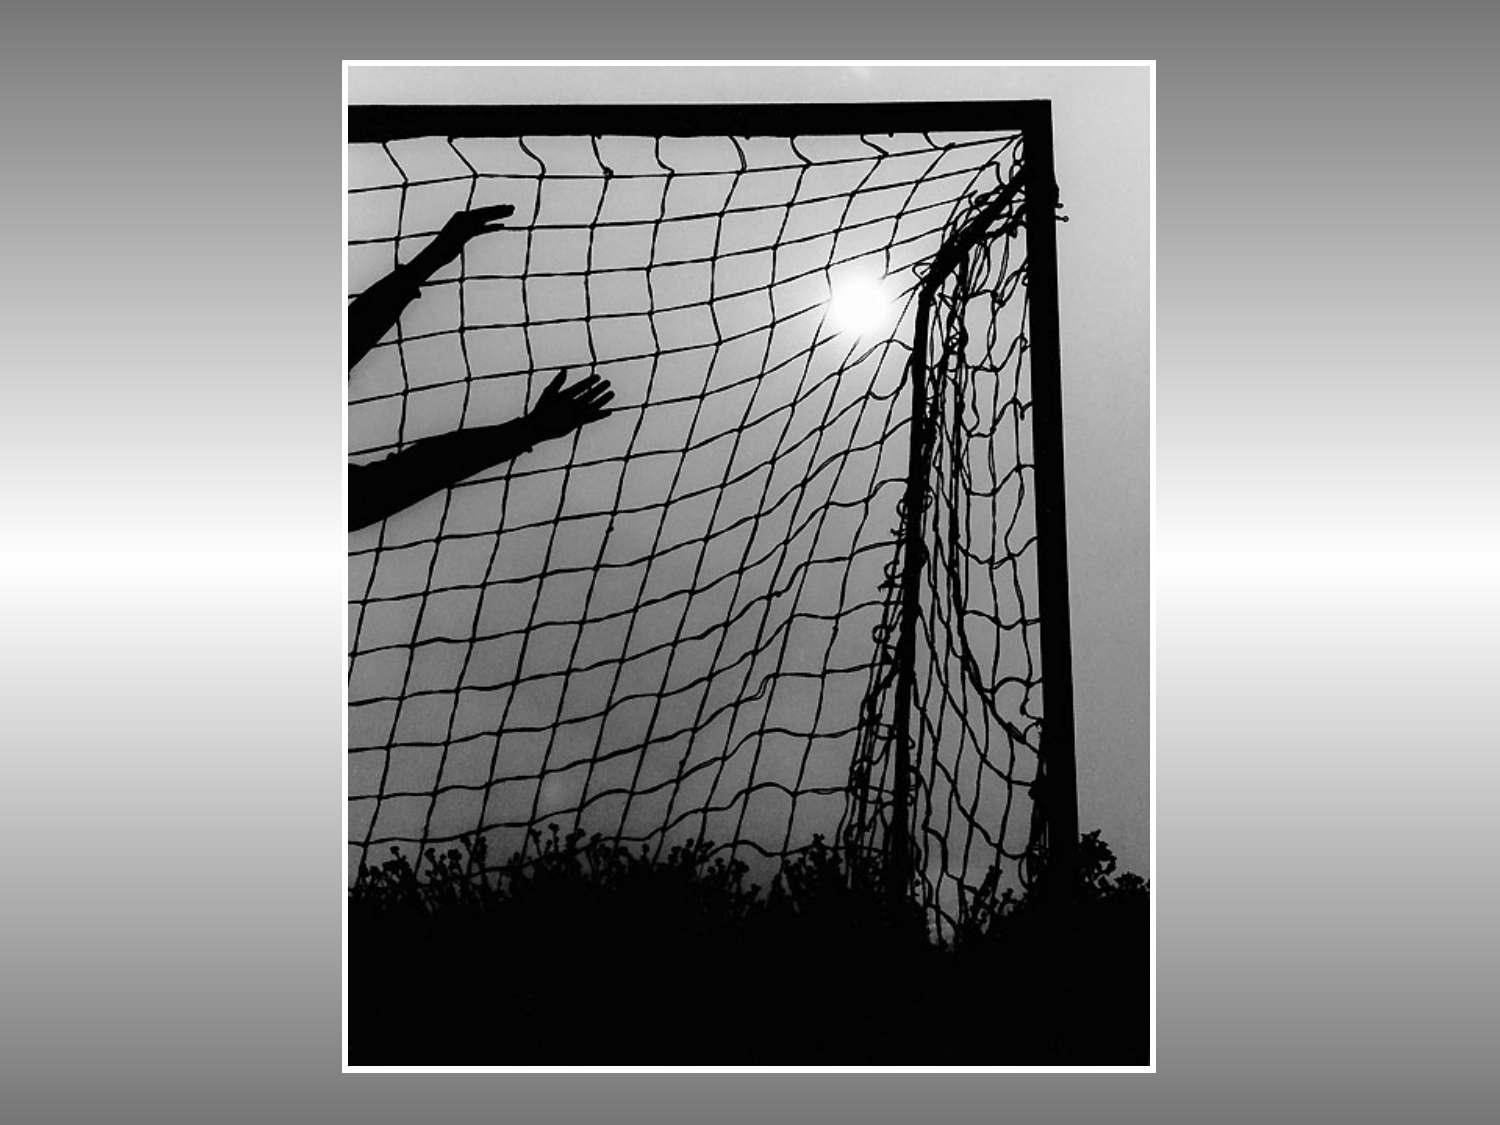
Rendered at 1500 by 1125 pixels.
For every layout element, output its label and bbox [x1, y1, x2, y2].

picture [348, 66, 1150, 1067]
